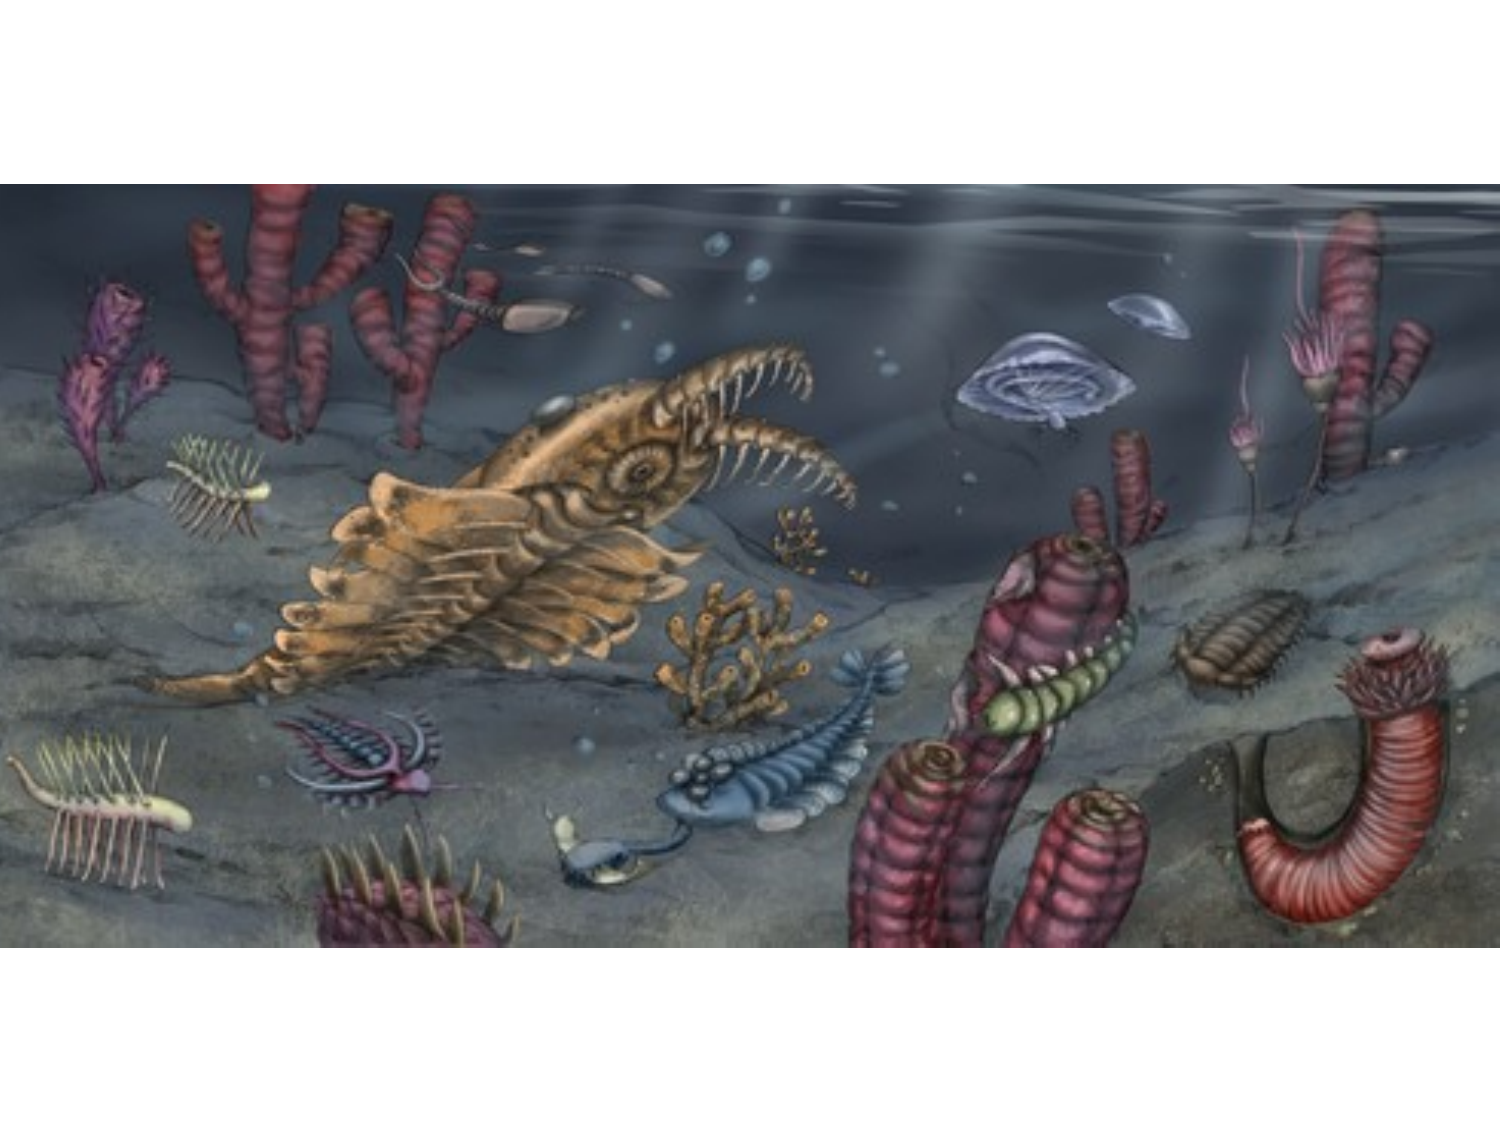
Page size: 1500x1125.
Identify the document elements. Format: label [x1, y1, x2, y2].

picture [0, 184, 1500, 948]
